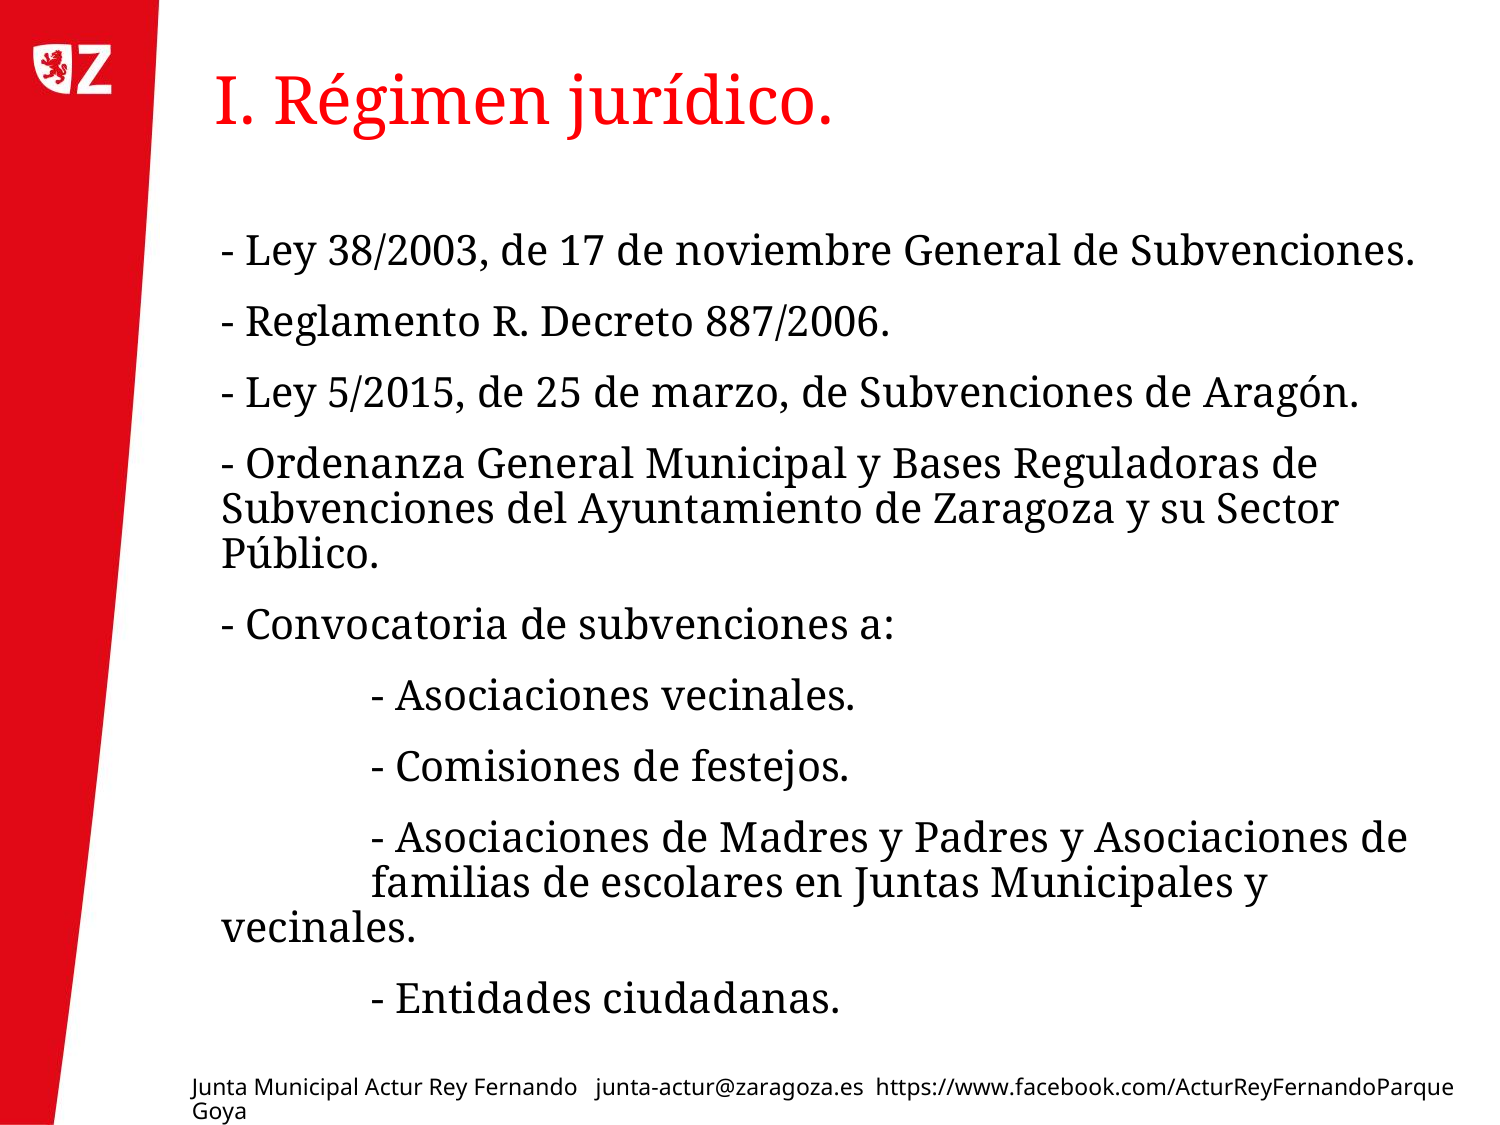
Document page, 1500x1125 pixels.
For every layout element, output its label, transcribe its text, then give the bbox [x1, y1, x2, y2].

text_box - Ley 38/2003, de 17 de noviembre General de Subvenciones. - Reglamento R. Decreto 887/2006. - Ley 5/2015, de 25 de marzo, de Subvenciones de Aragón. - Ordenanza General Municipal y Bases Reguladoras de Subvenciones del Ayuntamiento de Zaragoza y su Sector Público. - Convocatoria de subvenciones a: - Asociaciones vecinales. - Comisiones de festejos. - Asociaciones de Madres y Padres y Asociaciones de familias de escolares en Juntas Municipales y vecinales. - Entidades ciudadanas. [206, 221, 1447, 1030]
picture [0, 0, 160, 1125]
text_box I. Régimen jurídico. [199, 49, 1413, 146]
